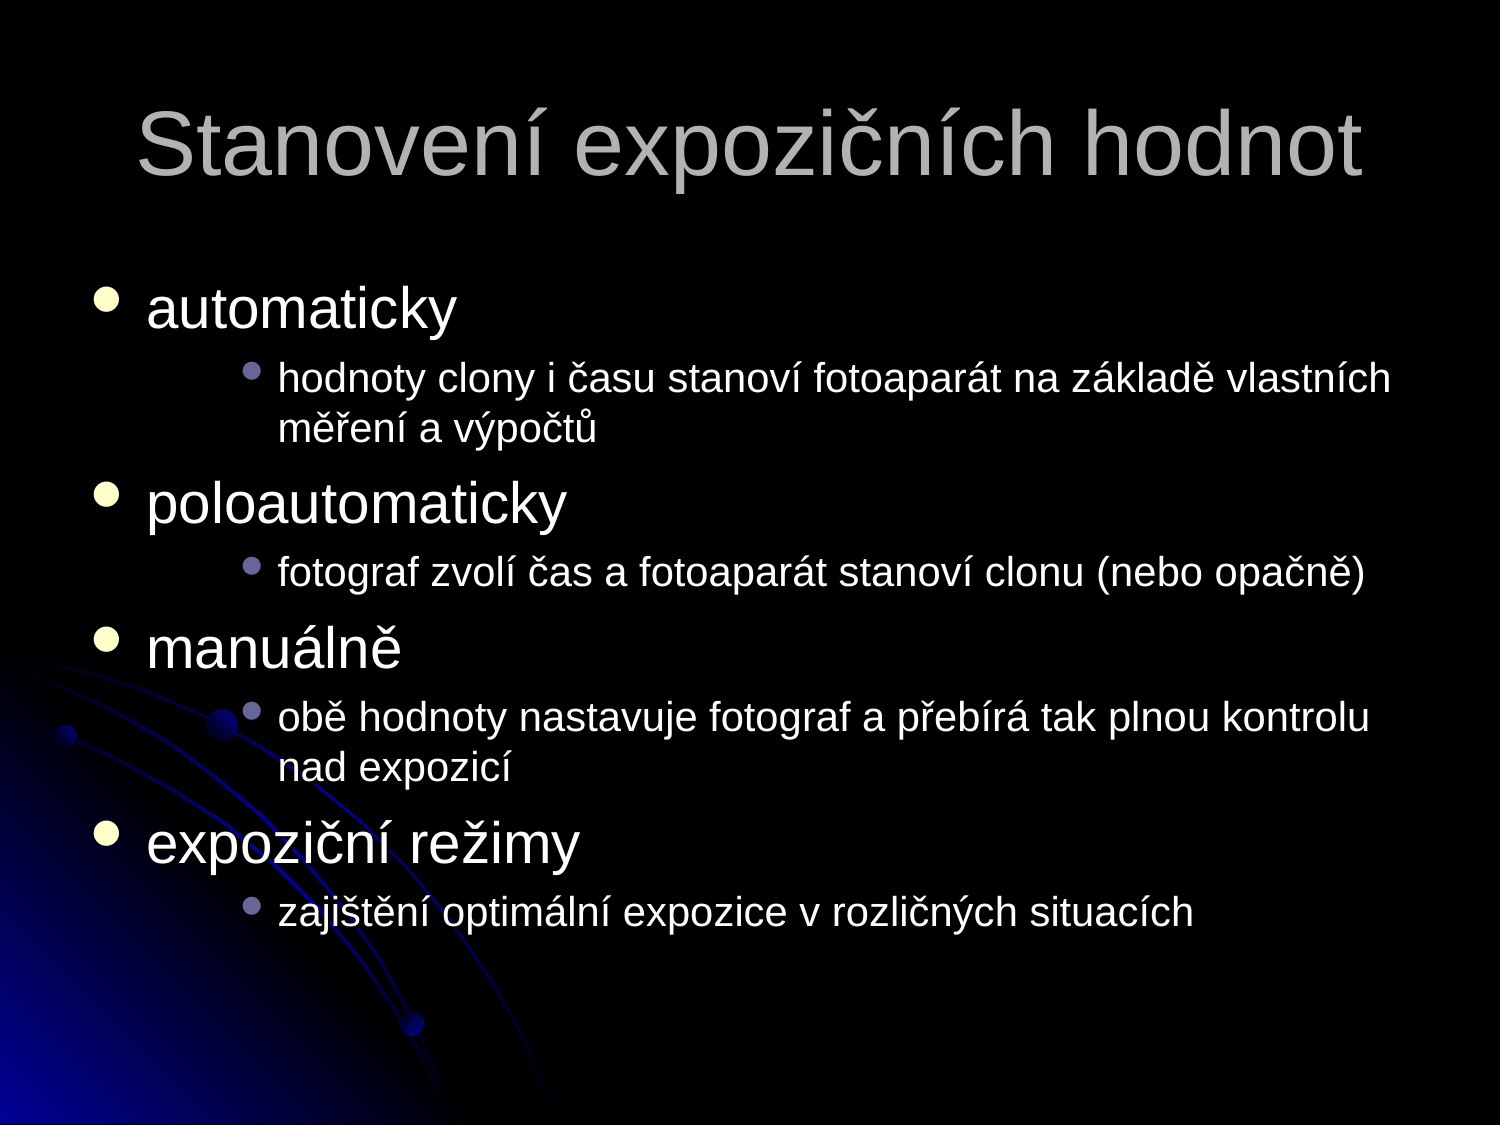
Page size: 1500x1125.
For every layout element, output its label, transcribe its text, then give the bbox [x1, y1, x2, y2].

list automaticky hodnoty clony i času stanoví fotoaparát na základě vlastních měření a výpočtů poloautomaticky fotograf zvolí čas a fotoaparát stanoví clonu (nebo opačně) manuálně obě hodnoty nastavuje fotograf a přebírá tak plnou kontrolu nad expozicí expoziční režimy zajištění optimální expozice v rozličných situacích [75, 262, 1426, 1006]
title Stanovení expozičních hodnot [75, 45, 1426, 233]
